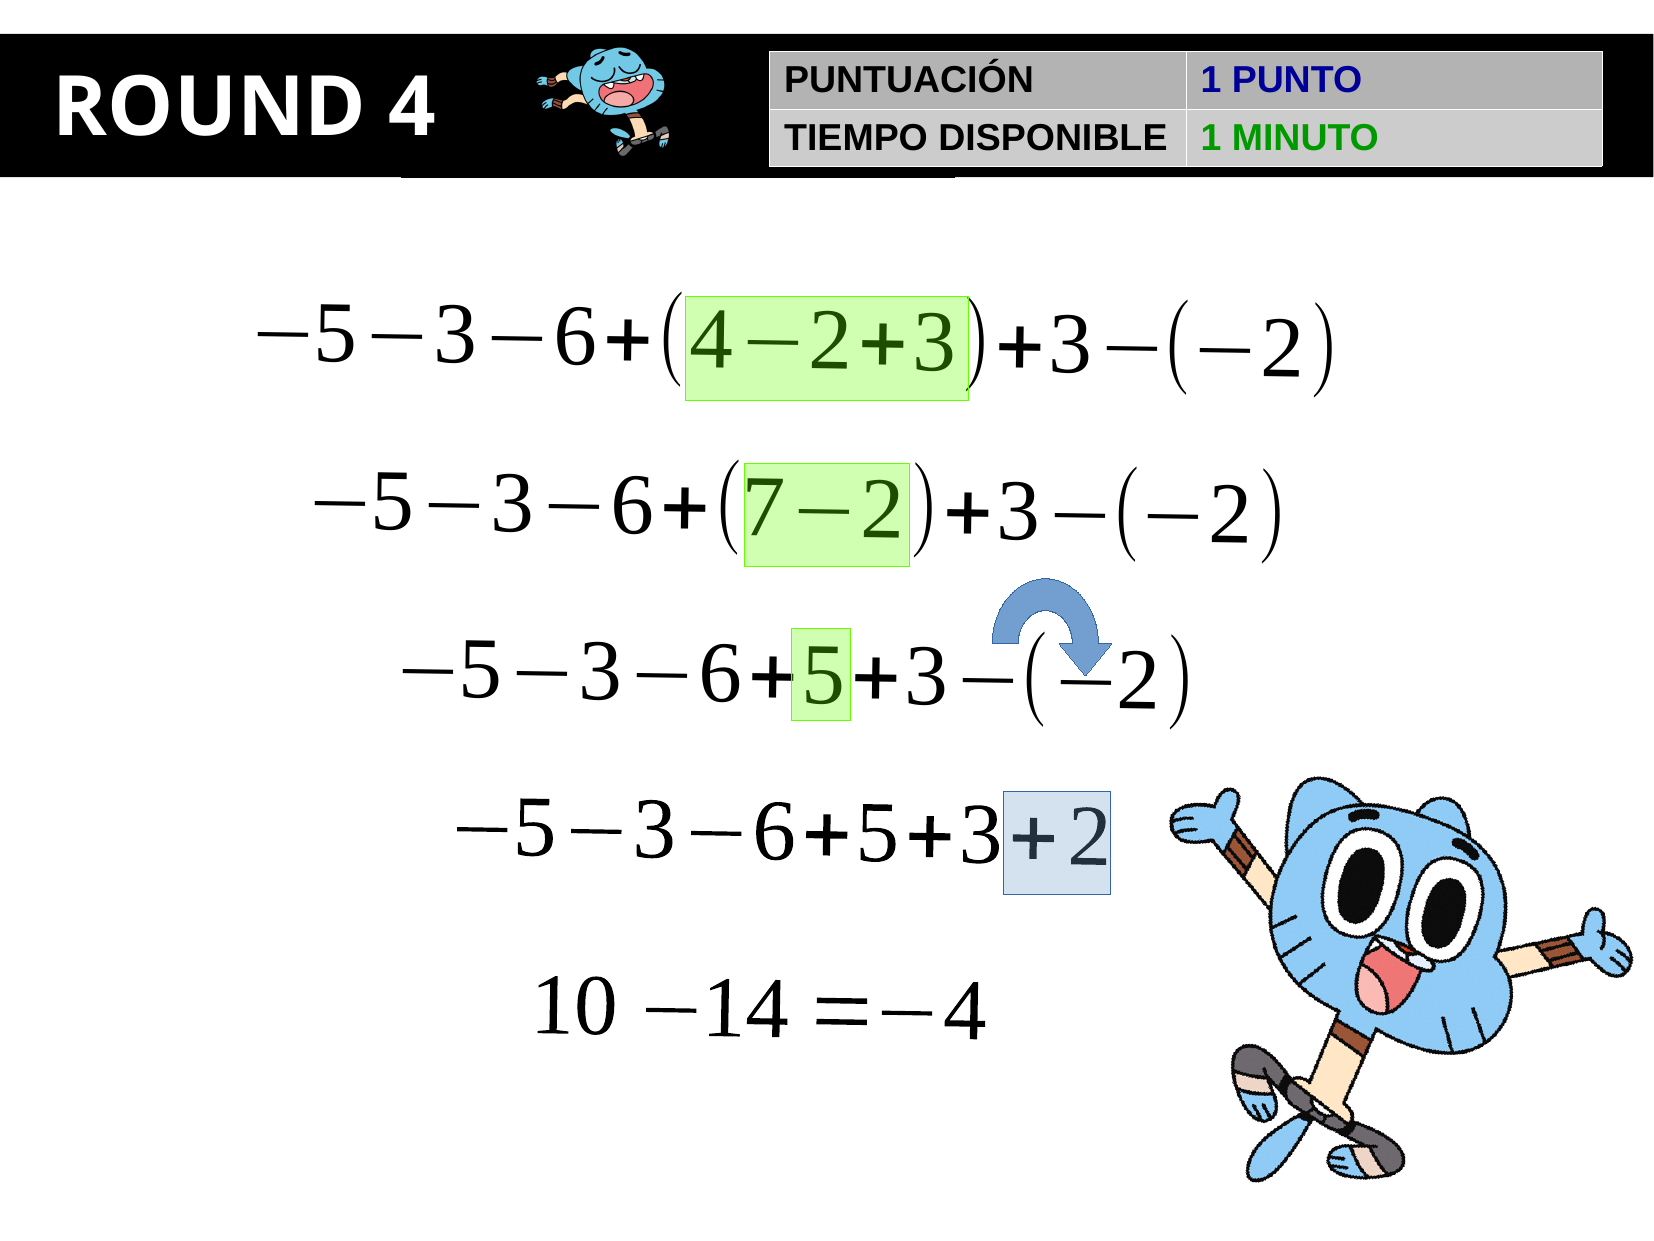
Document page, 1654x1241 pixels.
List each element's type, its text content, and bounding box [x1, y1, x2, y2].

chart [283, 451, 1307, 567]
table_cell 1 MINUTO [1187, 110, 1602, 166]
chart [226, 283, 1359, 401]
table_header PUNTUACIÓN [770, 52, 1186, 109]
text_box [1003, 791, 1111, 895]
text_box [791, 628, 851, 721]
table_header 1 PUNTO [1187, 52, 1602, 109]
text_box [685, 296, 969, 401]
picture [401, 34, 955, 178]
text_box [992, 578, 1112, 676]
text_box ROUND 4 [38, 38, 440, 178]
picture [1062, 680, 1654, 1241]
chart [425, 777, 1131, 886]
table_cell TIEMPO DISPONIBLE [770, 110, 1186, 166]
text_box [744, 463, 910, 567]
chart [507, 956, 1014, 1061]
title [0, 33, 1654, 178]
chart [371, 620, 1217, 732]
